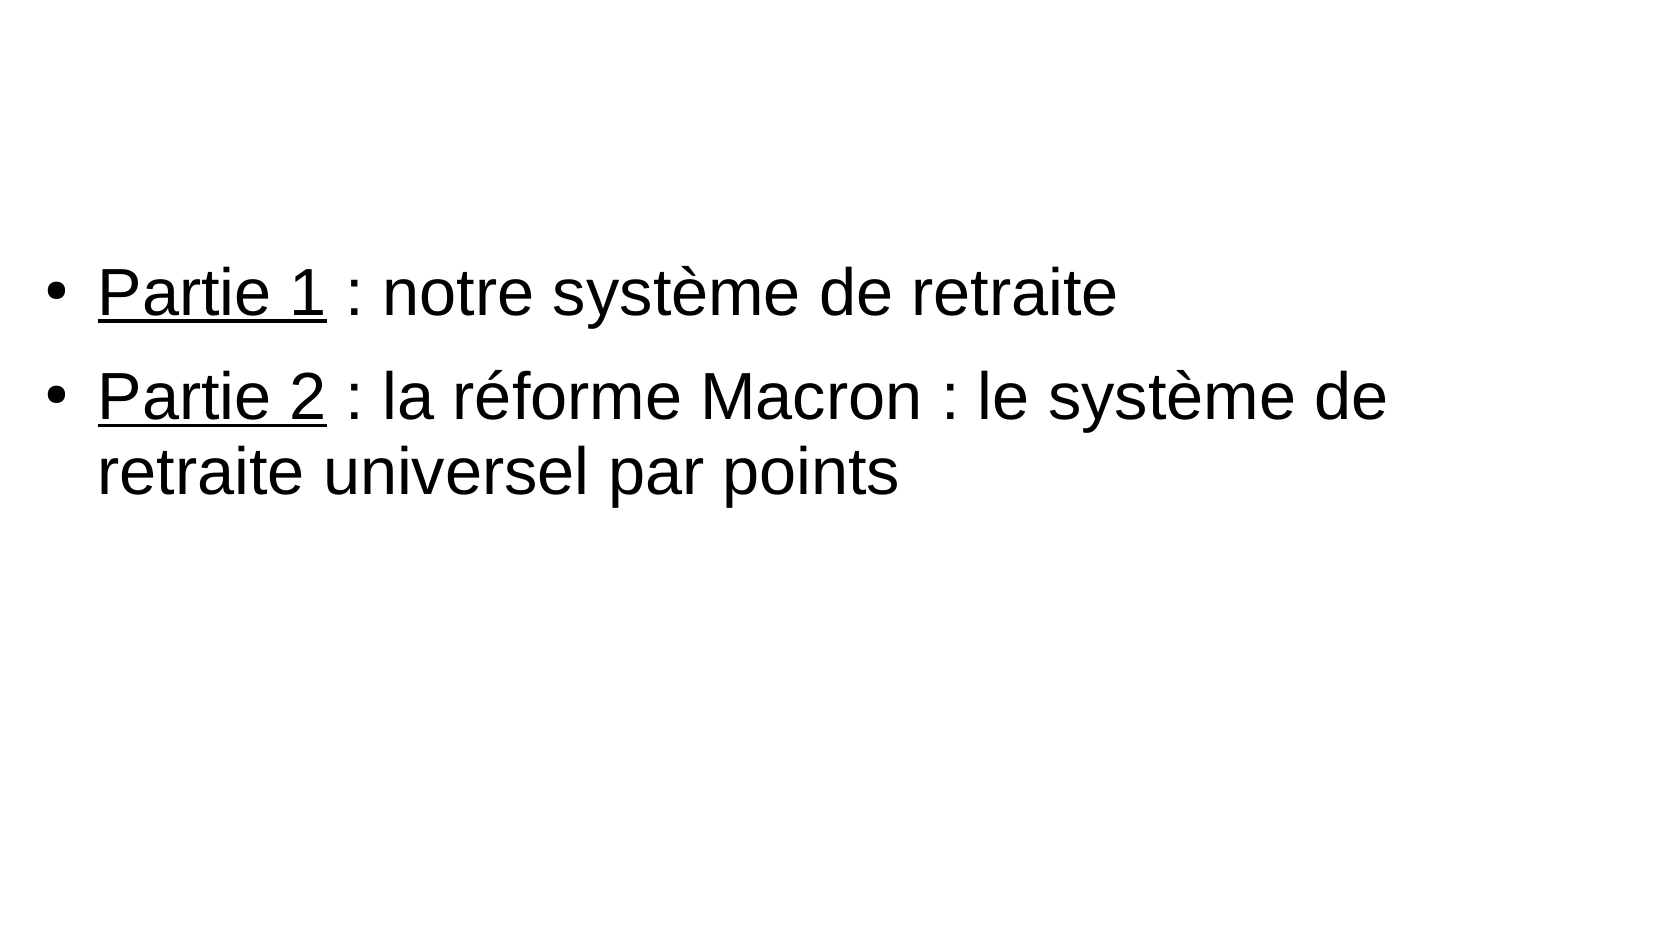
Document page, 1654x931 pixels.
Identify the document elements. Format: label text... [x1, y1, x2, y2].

list Partie 1 : notre système de retraite Partie 2 : la réforme Macron : le système de retraite universel par points [26, 255, 1591, 795]
